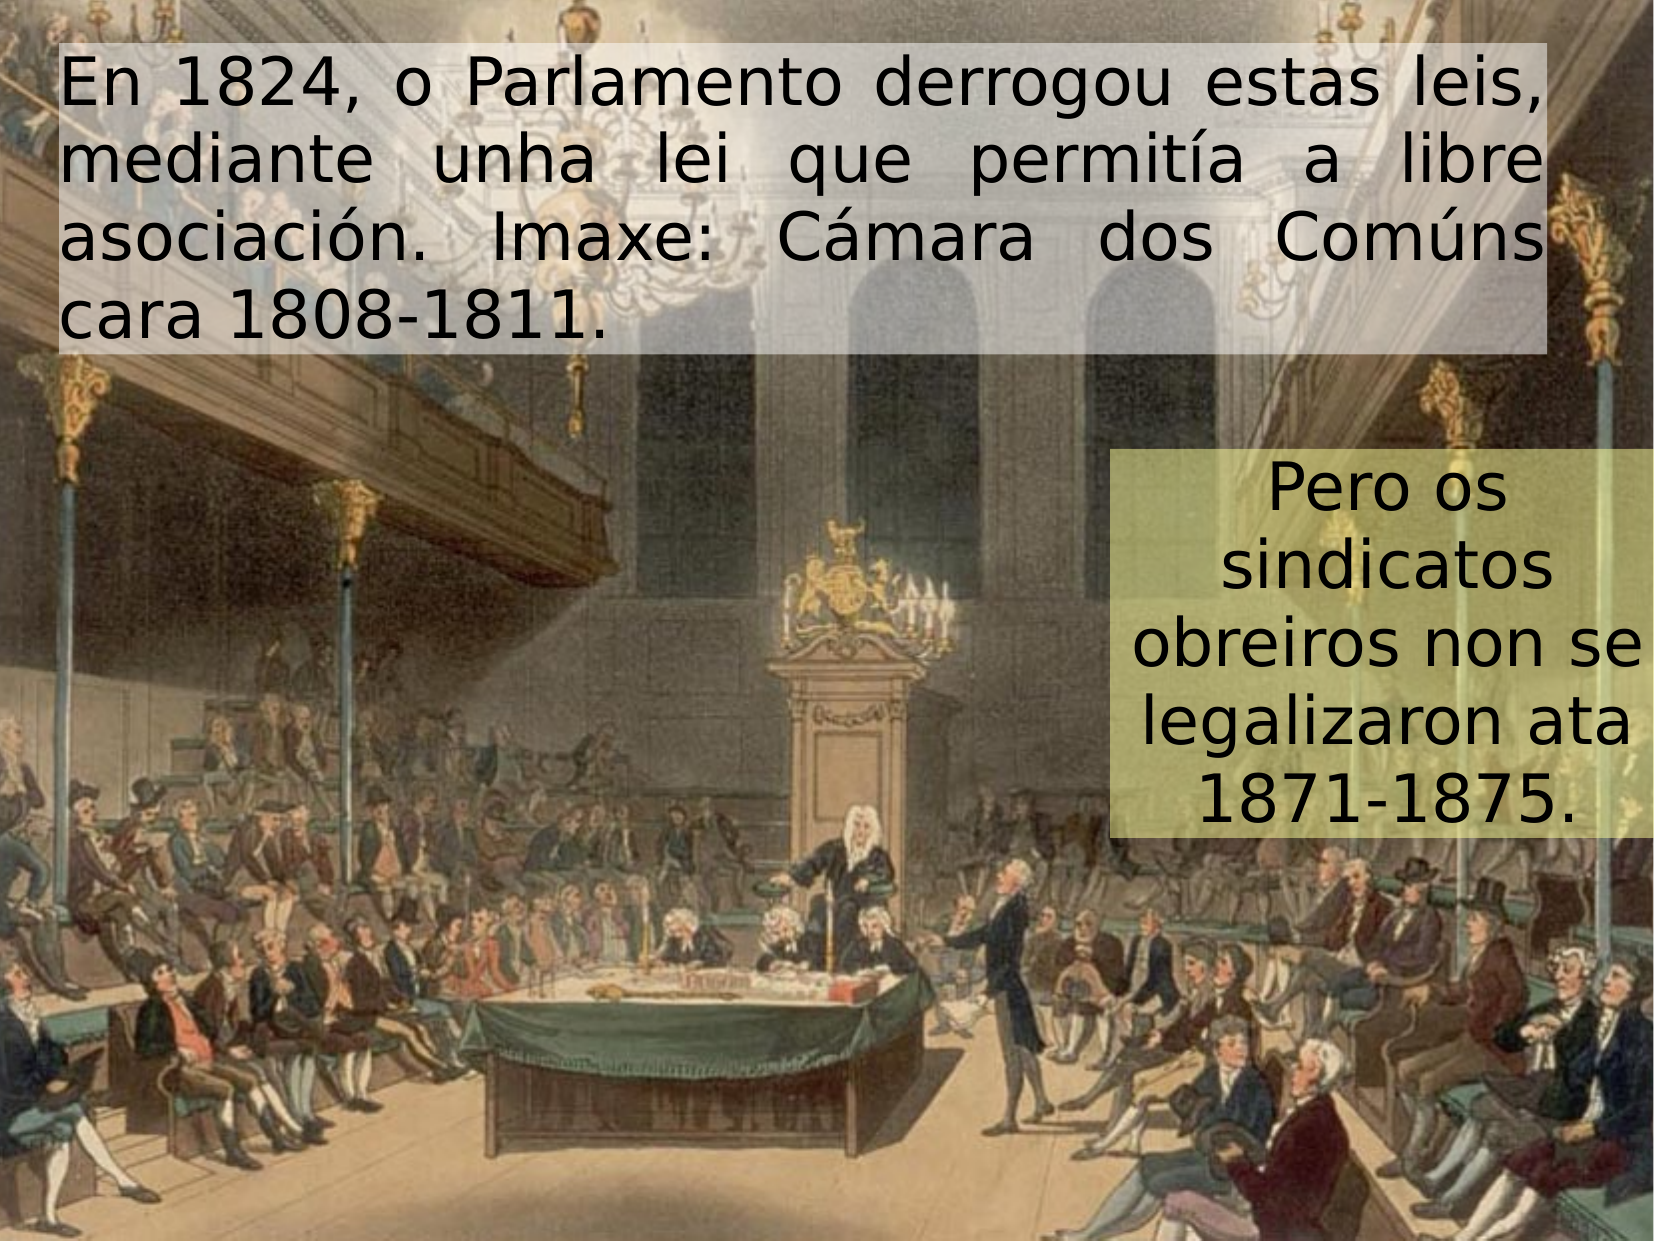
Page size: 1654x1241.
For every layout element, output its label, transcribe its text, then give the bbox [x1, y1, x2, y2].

text_box Pero os sindicatos obreiros non se legalizaron ata 1871-1875. [1110, 448, 1654, 838]
picture [0, 0, 1654, 1241]
subtitle En 1824, o Parlamento derrogou estas leis, mediante unha lei que permitía a libre asociación. Imaxe: Cámara dos Comúns cara 1808-1811. [59, 43, 1548, 355]
